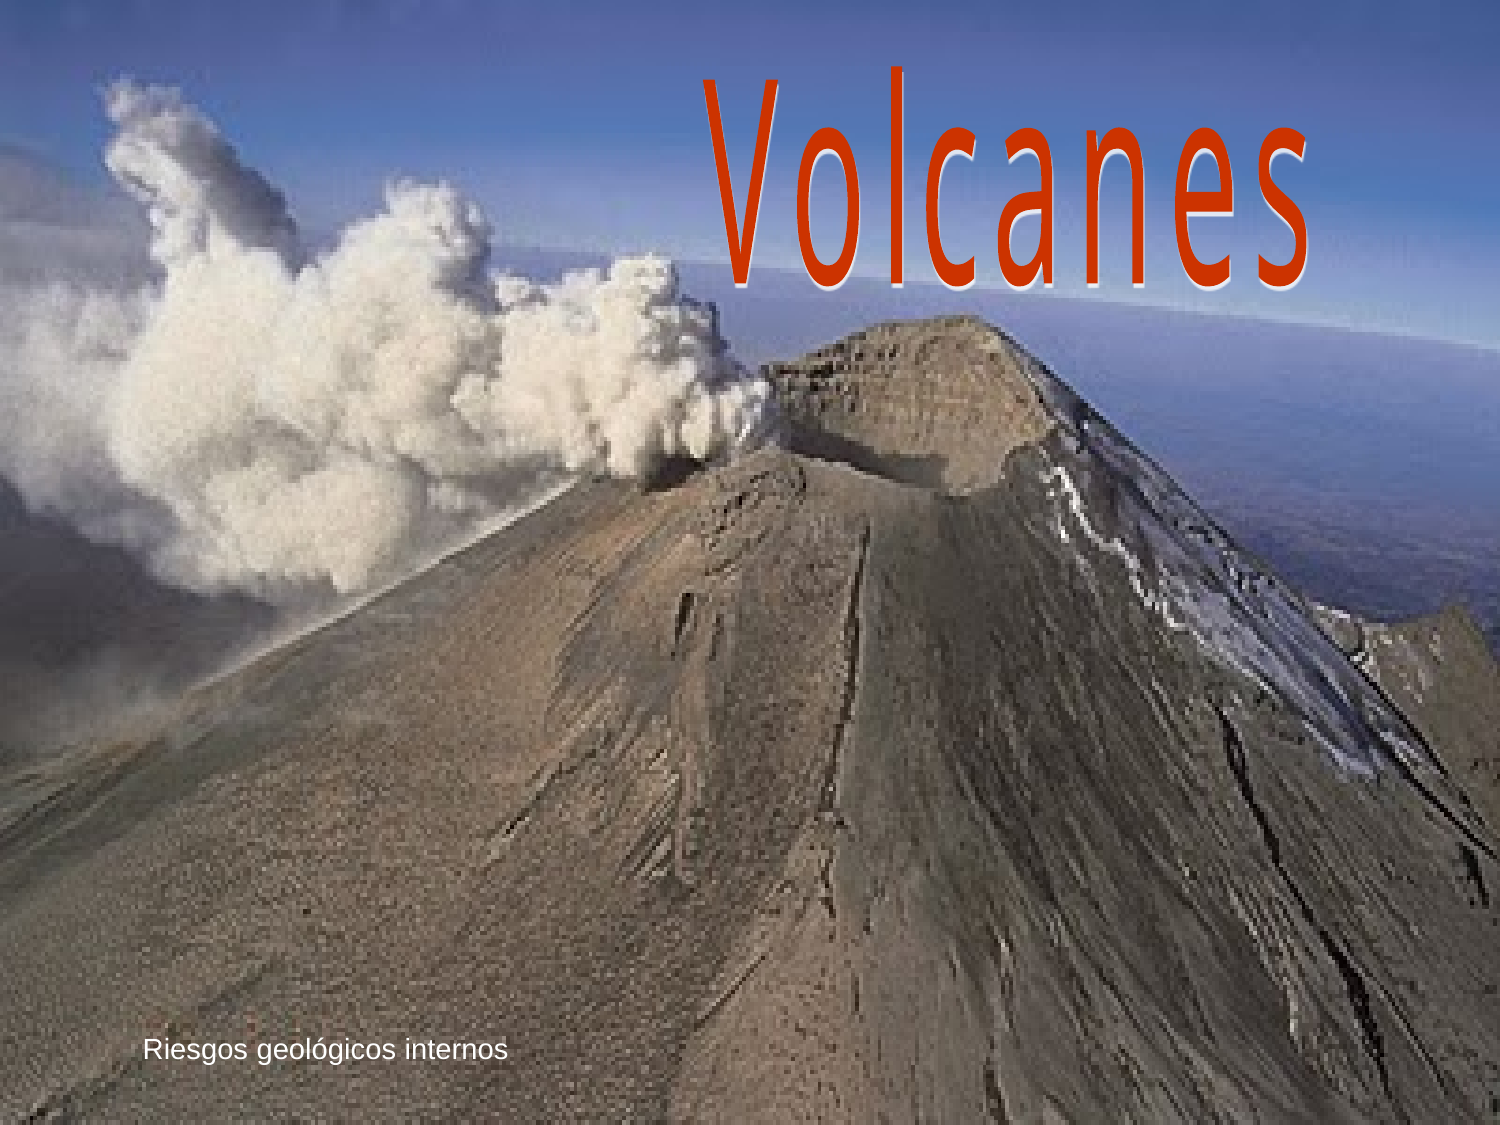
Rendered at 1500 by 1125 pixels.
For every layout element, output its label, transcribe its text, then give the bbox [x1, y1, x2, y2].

text_box Volcanes [926, 127, 976, 287]
text_box Volcanes [997, 127, 1053, 287]
text_box Volcanes [1086, 127, 1144, 284]
text_box Riesgos geológicos internos [88, 1023, 564, 1102]
text_box Volcanes [891, 66, 903, 284]
text_box Volcanes [797, 127, 860, 287]
text_box Volcanes [1175, 127, 1233, 287]
text_box Volcanes [1258, 127, 1307, 287]
picture [0, 0, 1500, 1125]
text_box Volcanes [702, 79, 778, 284]
